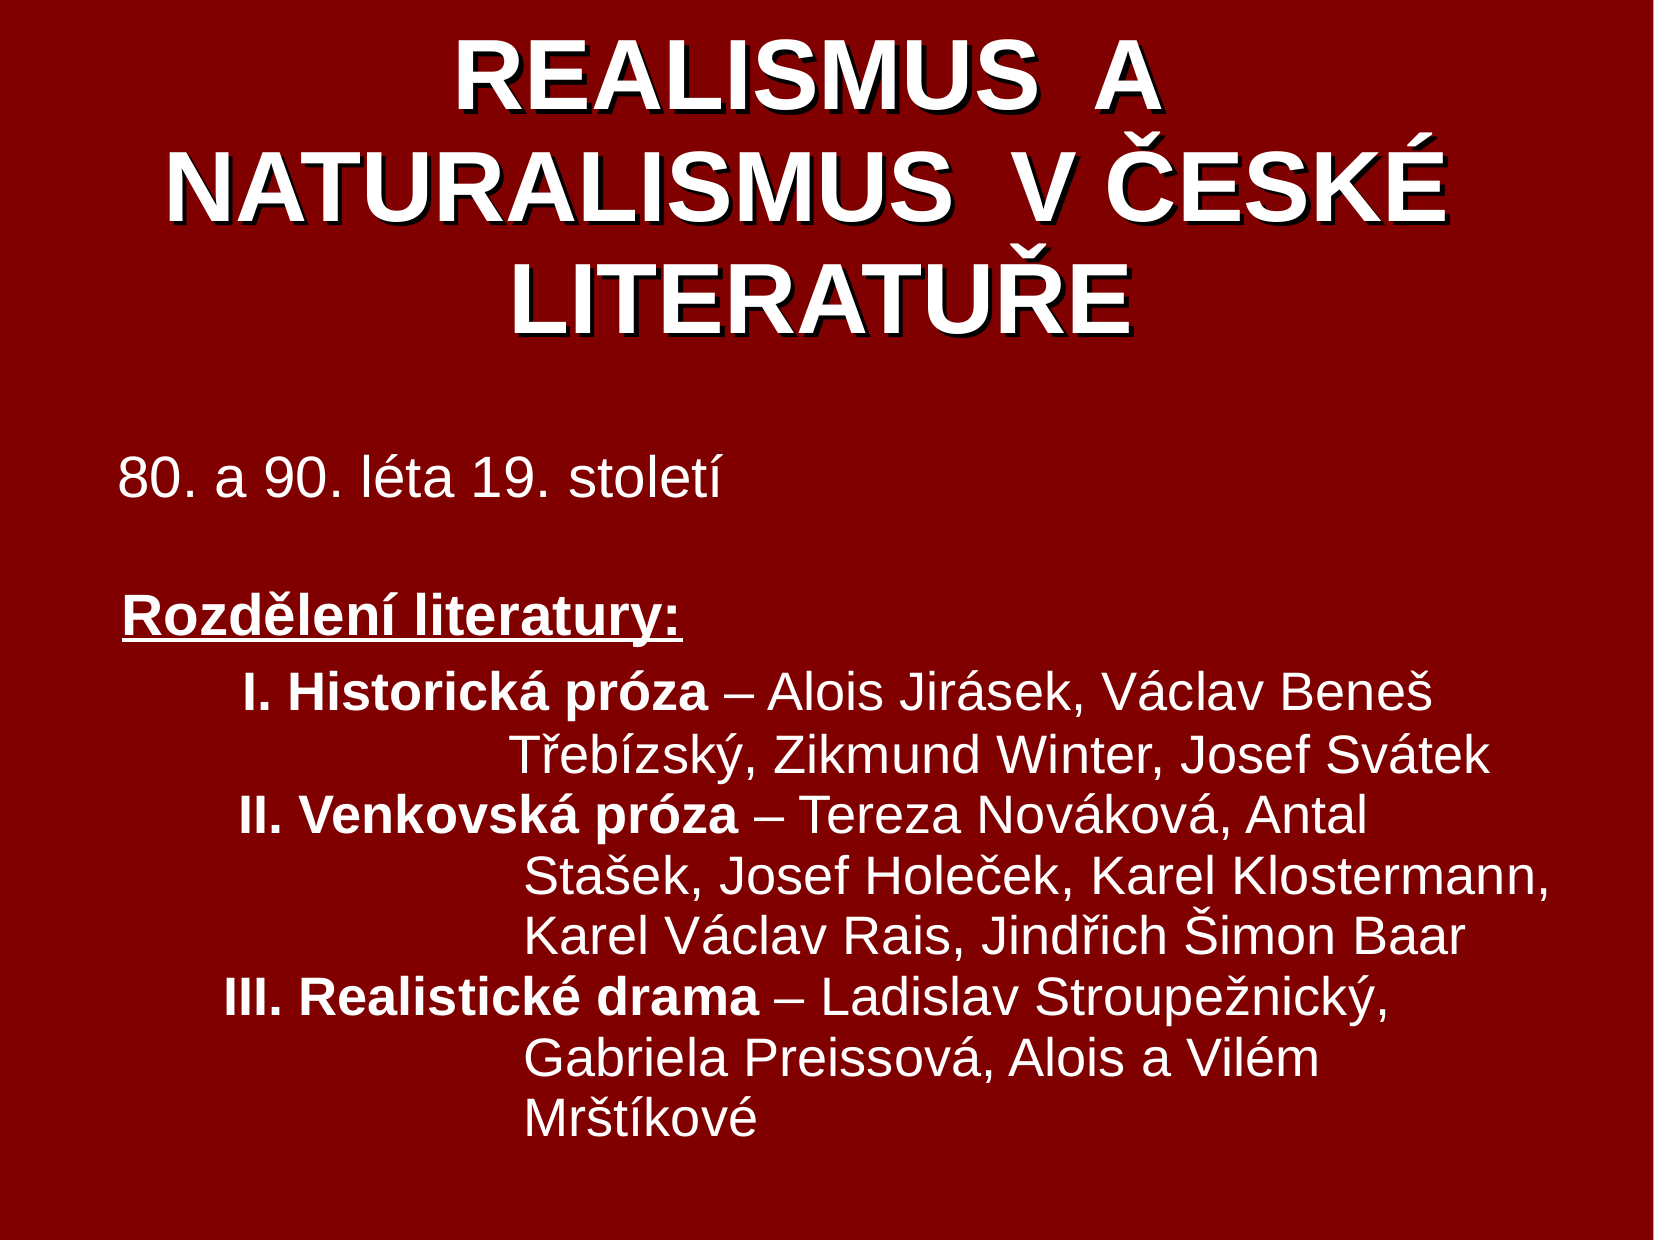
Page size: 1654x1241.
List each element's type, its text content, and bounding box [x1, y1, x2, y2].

text_box 80. a 90. léta 19. století Rozdělení literatury: I. Historická próza – Alois Jirásek, Václav Beneš Třebízský, Zikmund Winter, Josef Svátek II. Venkovská próza – Tereza Nováková, Antal Stašek, Josef Holeček, Karel Klostermann, Karel Václav Rais, Jindřich Šimon Baar III. Realistické drama – Ladislav Stroupežnický, Gabriela Preissová, Alois a Vilém Mrštíkové [88, 437, 1568, 1241]
title REALISMUS A NATURALISMUS V ČESKÉ LITERATUŘE [76, 19, 1565, 355]
